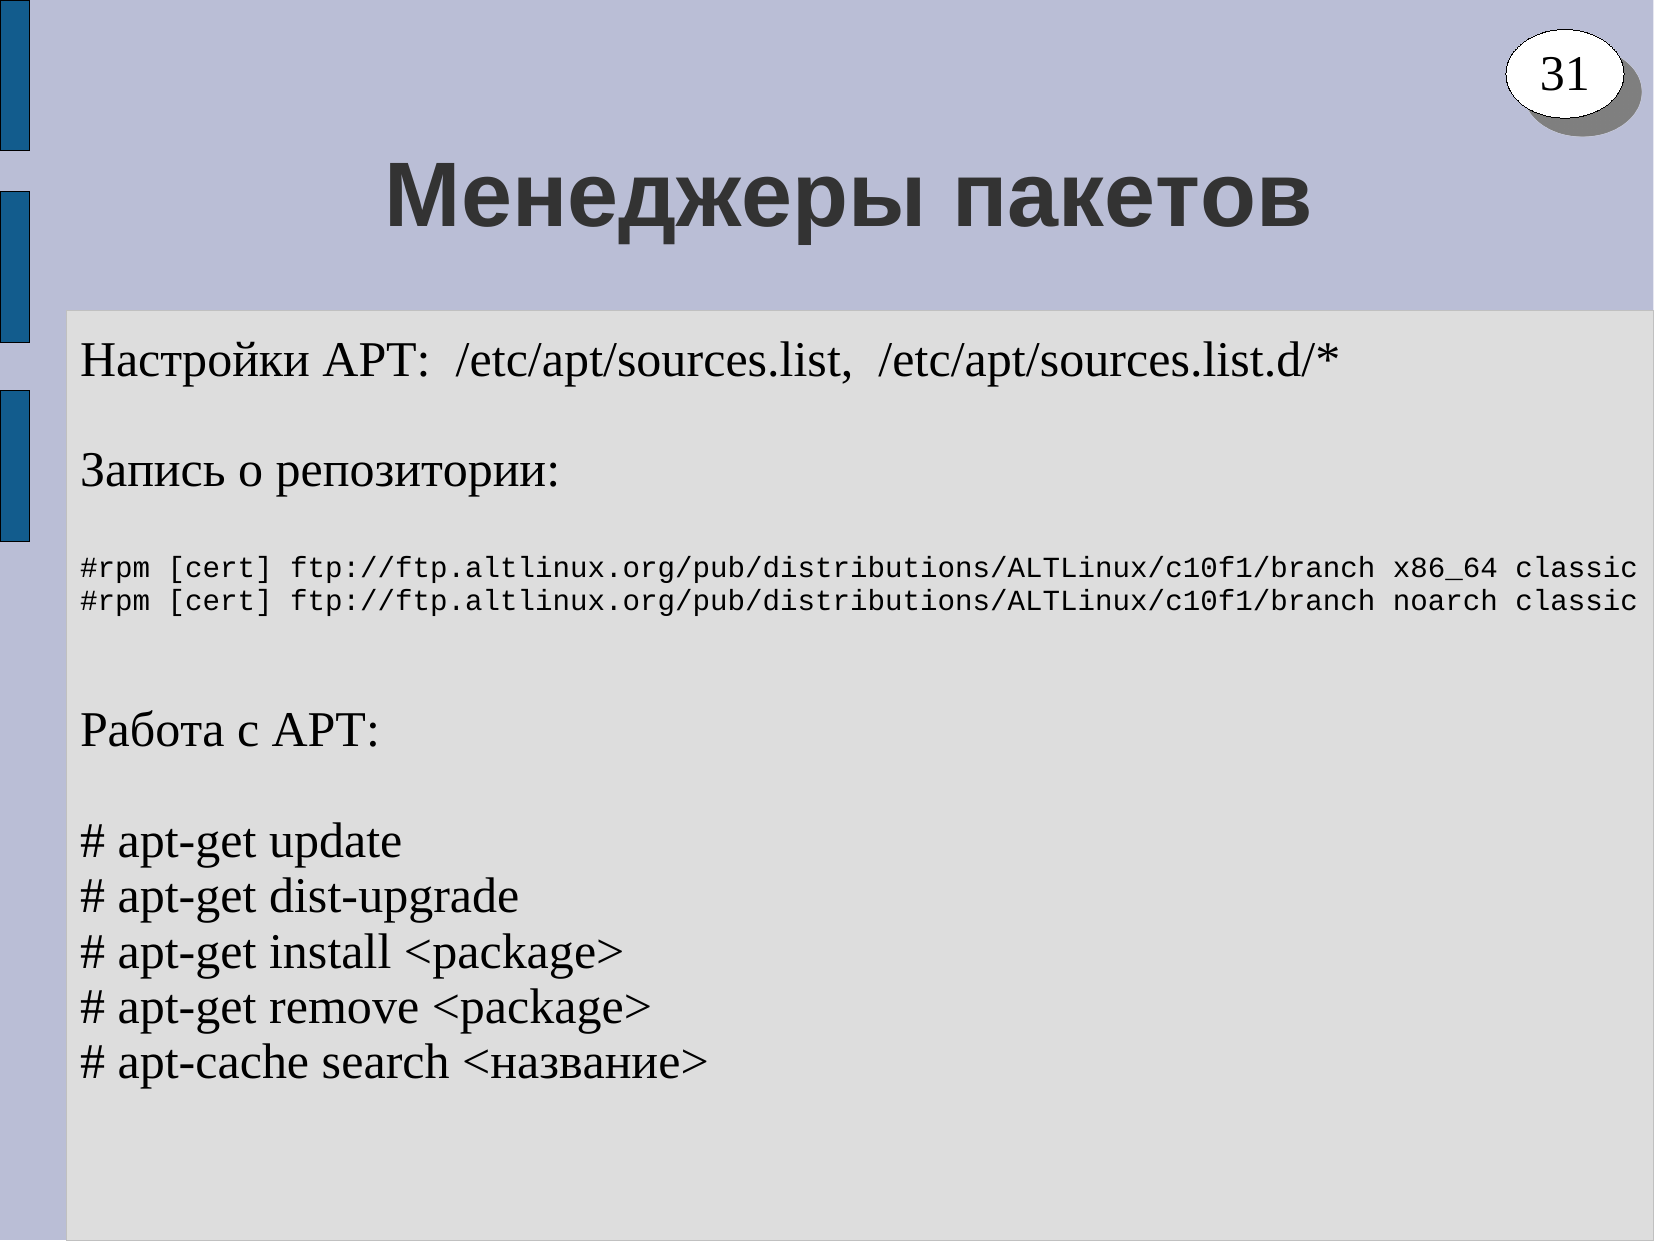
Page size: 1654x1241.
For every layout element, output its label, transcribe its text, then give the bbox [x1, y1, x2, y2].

title Менеджеры пакетов [121, 91, 1534, 299]
text_box Настройки APT: /etc/apt/sources.list, /etc/apt/sources.list.d/* Запись о репозитории: #rpm [cert] ftp://ftp.altlinux.org/pub/distributions/ALTLinux/c10f1/branch x86_64 classic #rpm [cert] ftp://ftp.altlinux.org/pub/distributions/ALTLinux/c10f1/branch noarch classic Работа с APT: # apt-get update # apt-get dist-upgrade # apt-get install <package> # apt-get remove <package> # apt-cache search <название> [79, 331, 1643, 1164]
text_box 31 [1505, 29, 1625, 119]
